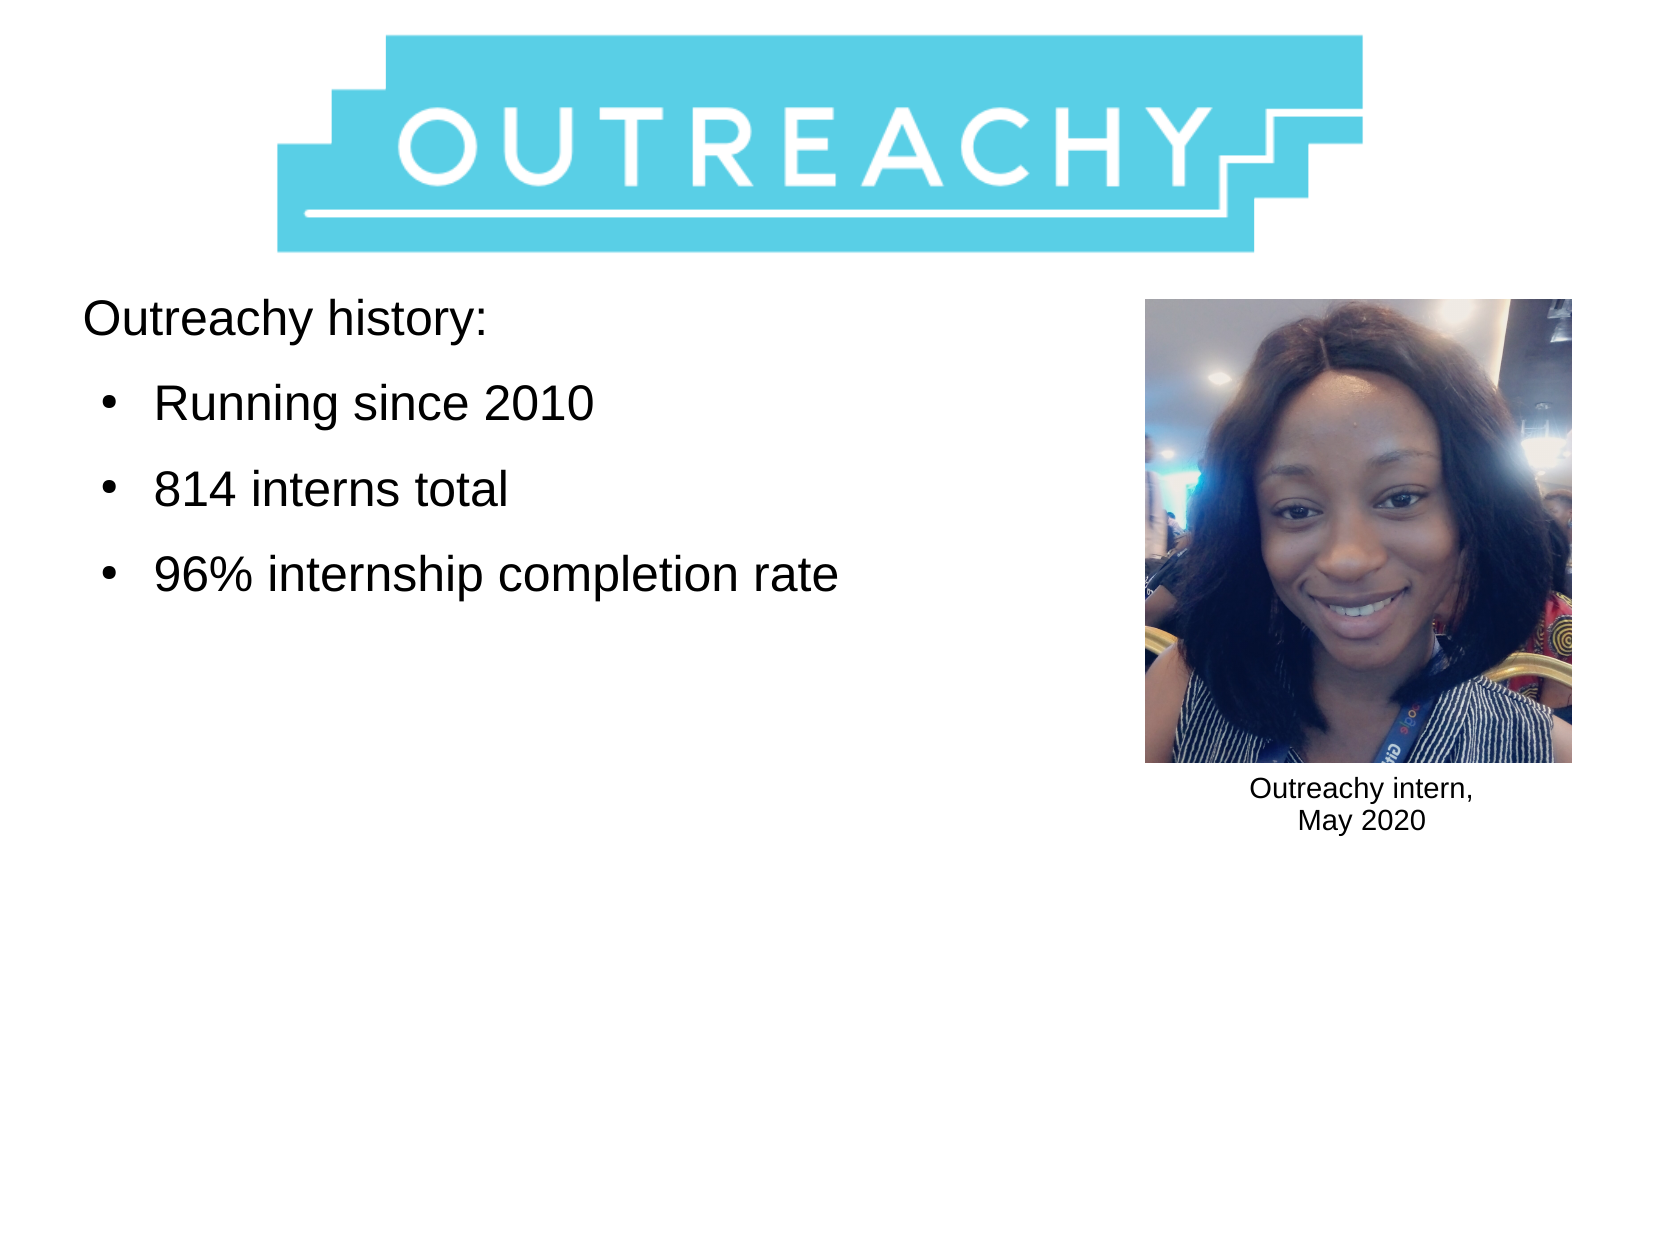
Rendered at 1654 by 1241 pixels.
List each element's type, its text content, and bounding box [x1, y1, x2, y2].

list Outreachy history: Running since 2010 814 interns total 96% internship completion rate [82, 290, 1411, 1111]
picture [206, 15, 1447, 270]
text_box Outreachy intern, May 2020 [1151, 764, 1572, 845]
picture [1145, 299, 1572, 763]
